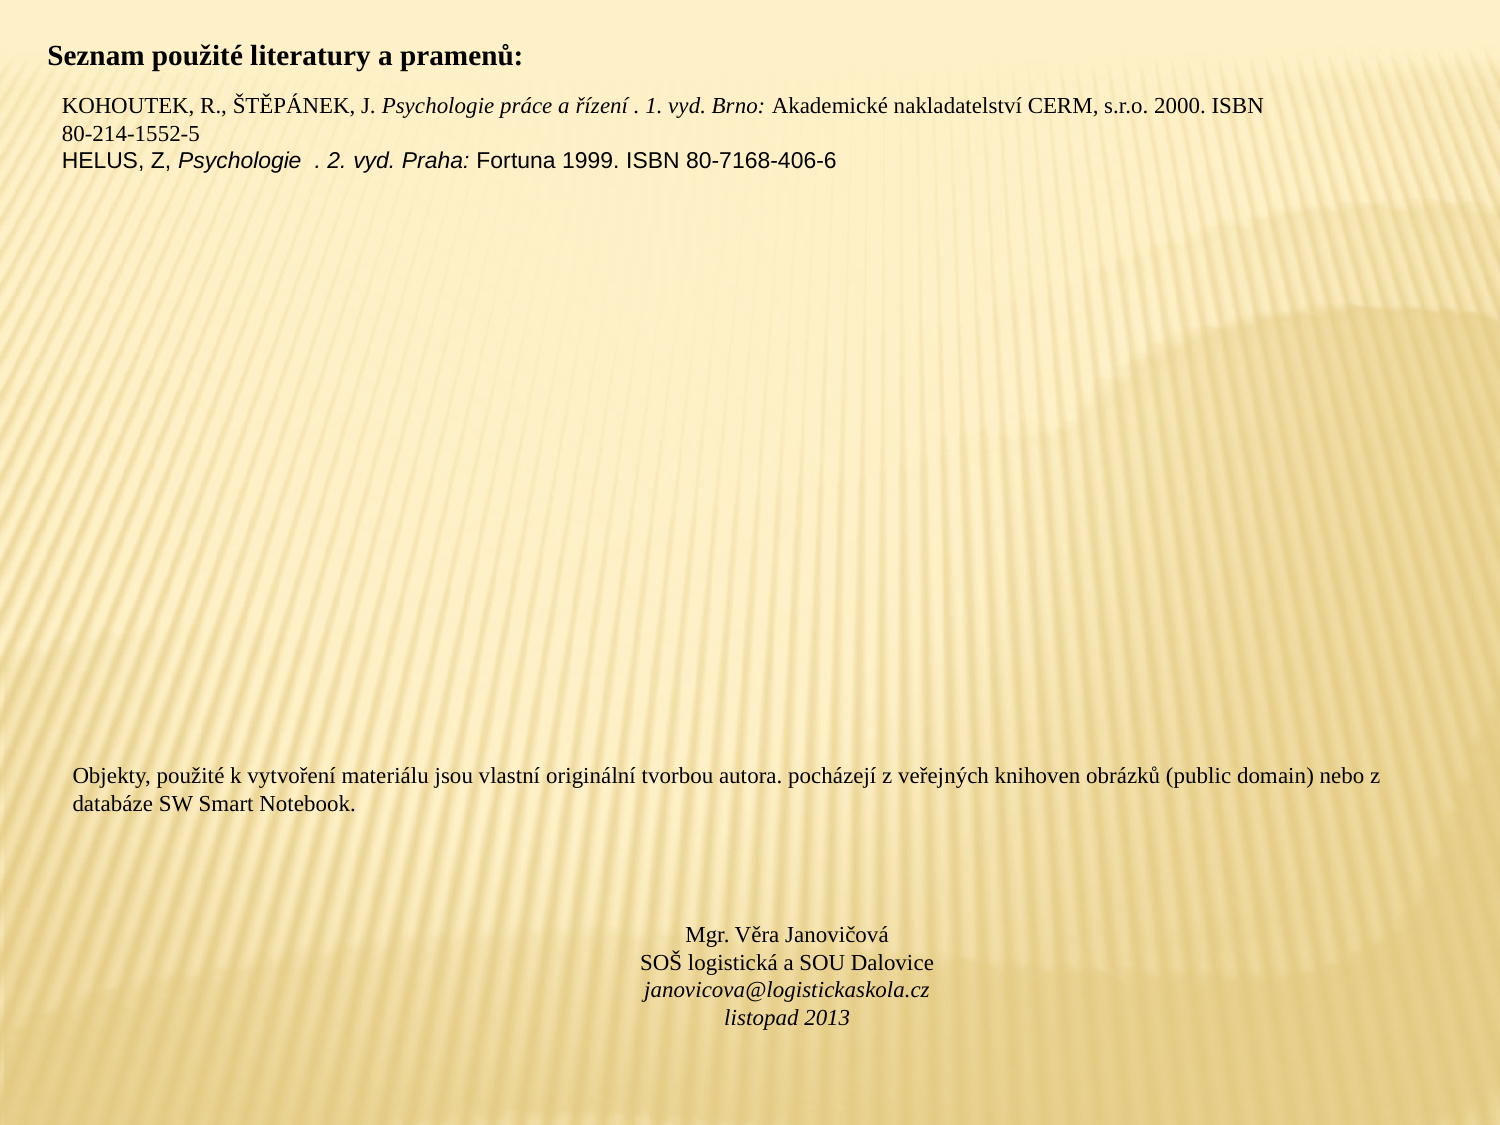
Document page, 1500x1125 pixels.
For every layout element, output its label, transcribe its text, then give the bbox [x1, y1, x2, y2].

text_box Seznam použité literatury a pramenů: [33, 29, 762, 79]
text_box KOHOUTEK, R., ŠTĚPÁNEK, J. Psychologie práce a řízení . 1. vyd. Brno: Akademické nakladatelství CERM, s.r.o. 2000. ISBN 80-214-1552-5 HELUS, Z, Psychologie . 2. vyd. Praha: Fortuna 1999. ISBN 80-7168-406-6 [48, 84, 1310, 237]
text_box Objekty, použité k vytvoření materiálu jsou vlastní originální tvorbou autora. pocházejí z veřejných knihoven obrázků (public domain) nebo z databáze SW Smart Notebook. [58, 753, 1442, 823]
text_box Mgr. Věra Janovičová SOŠ logistická a SOU Dalovice janovicova@logistickaskola.cz listopad 2013 [494, 913, 1080, 1039]
